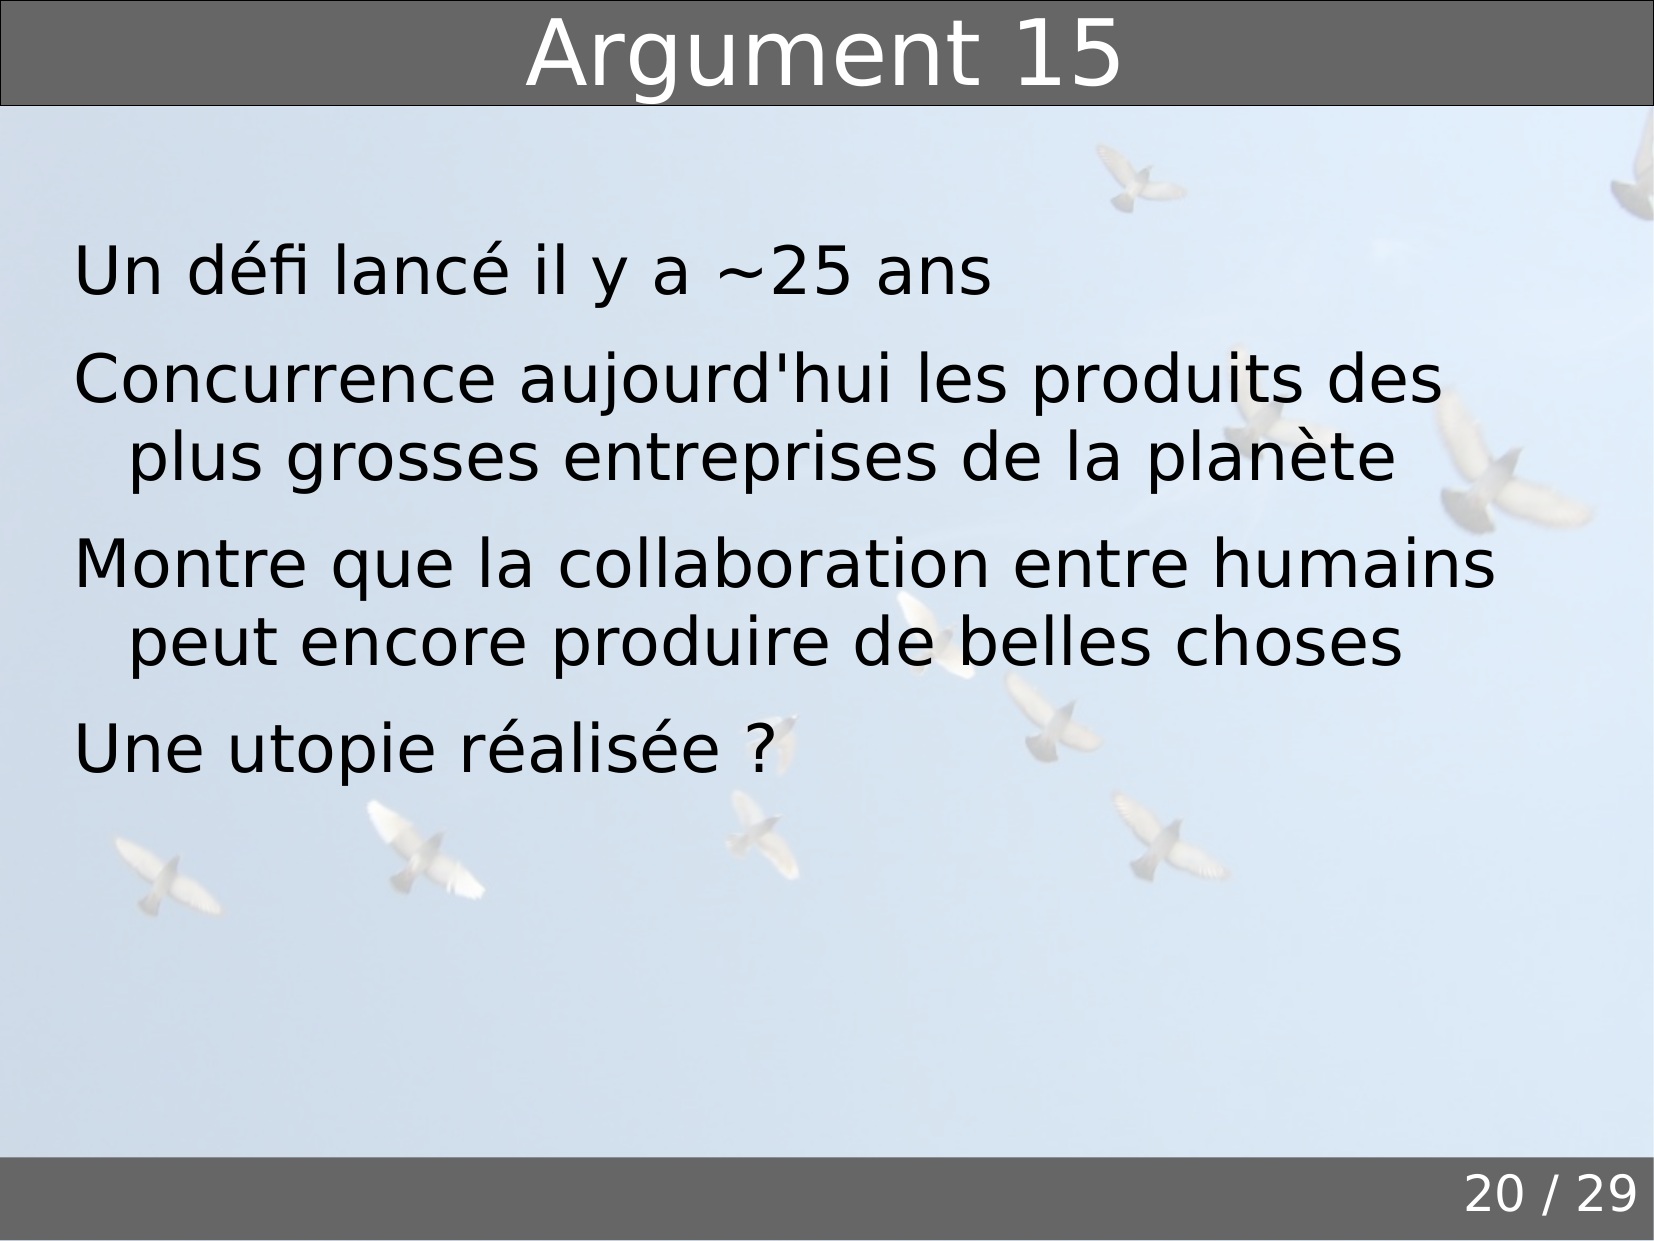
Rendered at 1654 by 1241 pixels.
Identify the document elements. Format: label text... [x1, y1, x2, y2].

list Un défi lancé il y a ~25 ans Concurrence aujourd'hui les produits des plus grosses entreprises de la planète Montre que la collaboration entre humains peut encore produire de belles choses Une utopie réalisée ? [56, 232, 1595, 1037]
title Argument 15 [0, 0, 1654, 108]
